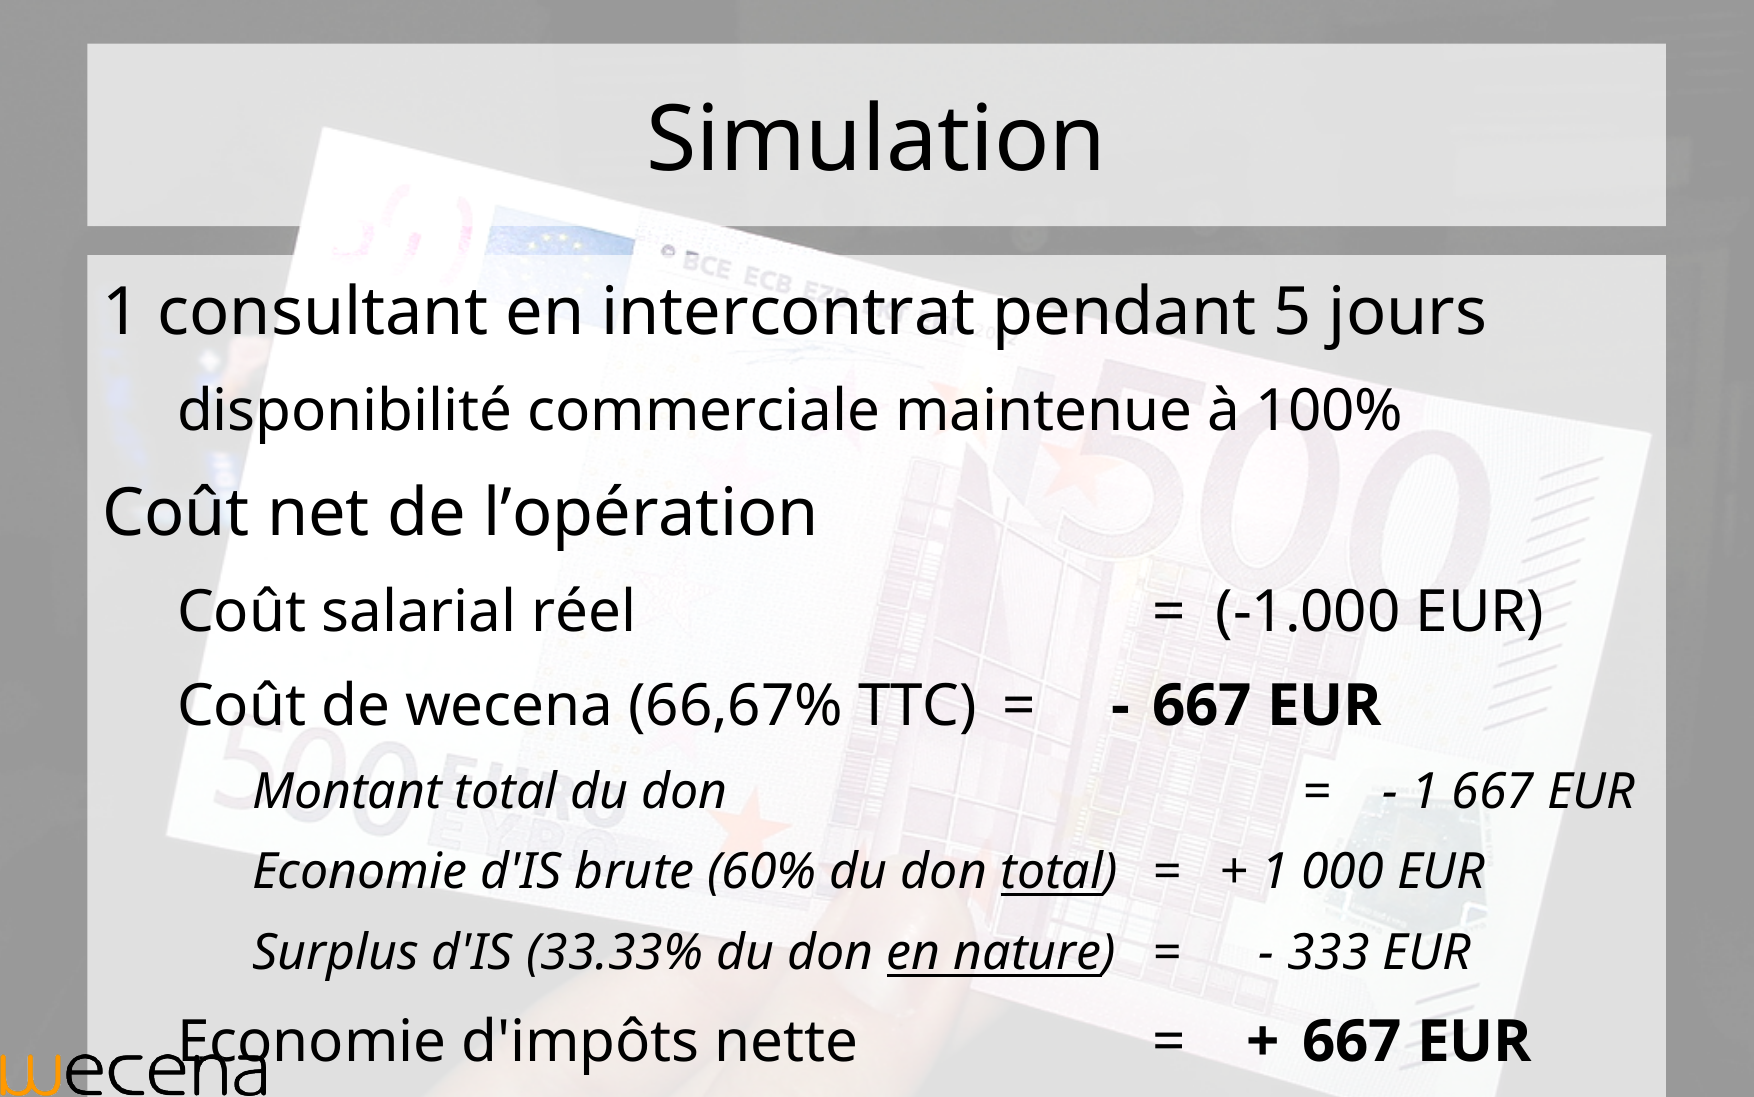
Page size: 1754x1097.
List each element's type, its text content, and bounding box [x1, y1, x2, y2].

title Simulation [87, 43, 1666, 227]
picture [0, 0, 1754, 1097]
list 1 consultant en intercontrat pendant 5 jours disponibilité commerciale maintenue à 100% Coût net de l’opération Coût salarial réel = (-1.000 EUR) Coût de wecena (66,67% TTC) = - 667 EUR Montant total du don = - 1 667 EUR Economie d'IS brute (60% du don total) = + 1 000 EUR Surplus d'IS (33.33% du don en nature) = - 333 EUR Economie d'impôts nette = + 667 EUR Coût total du wecena = 0 EUR [87, 255, 1666, 1097]
